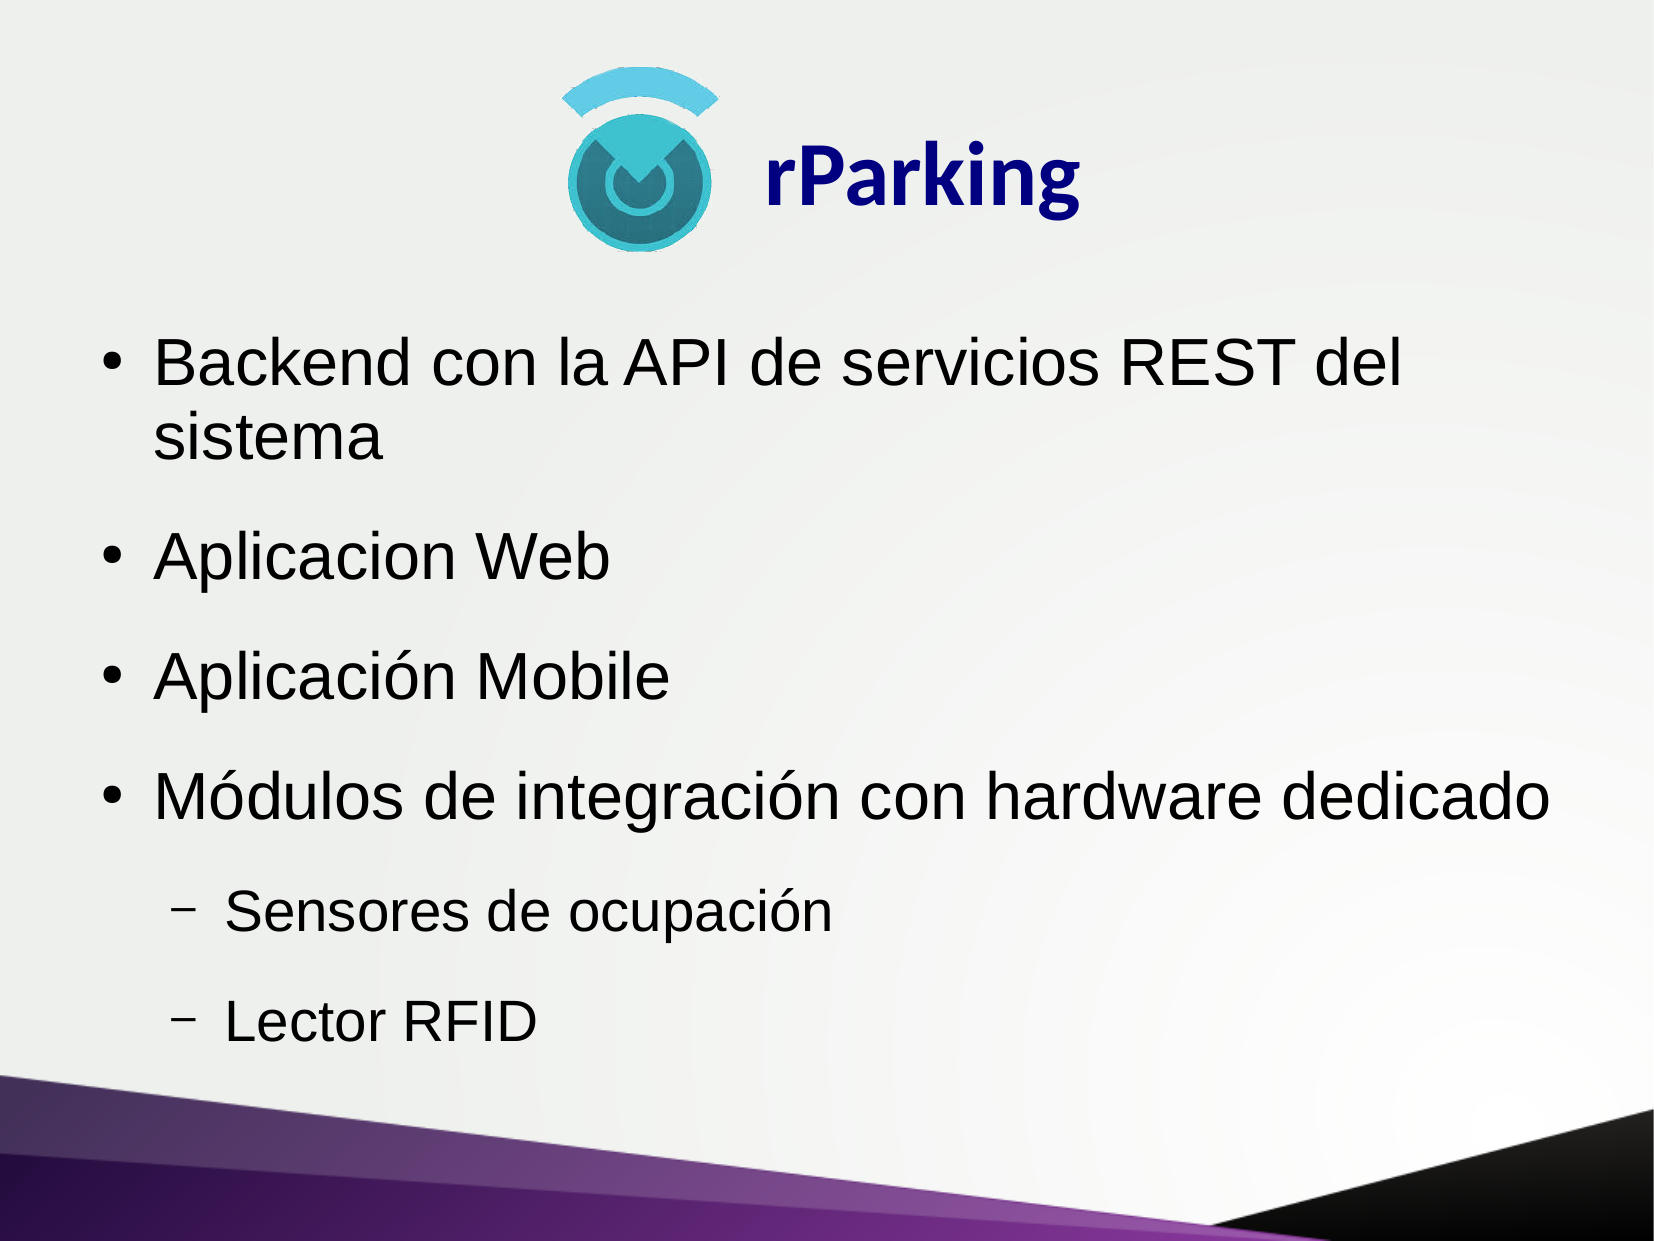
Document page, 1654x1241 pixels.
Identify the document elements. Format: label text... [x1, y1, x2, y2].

picture [0, 0, 1654, 1241]
title rParking [742, 126, 1151, 239]
list Backend con la API de servicios REST del sistema Aplicacion Web Aplicación Mobile Módulos de integración con hardware dedicado Sensores de ocupación Lector RFID [82, 324, 1571, 1069]
